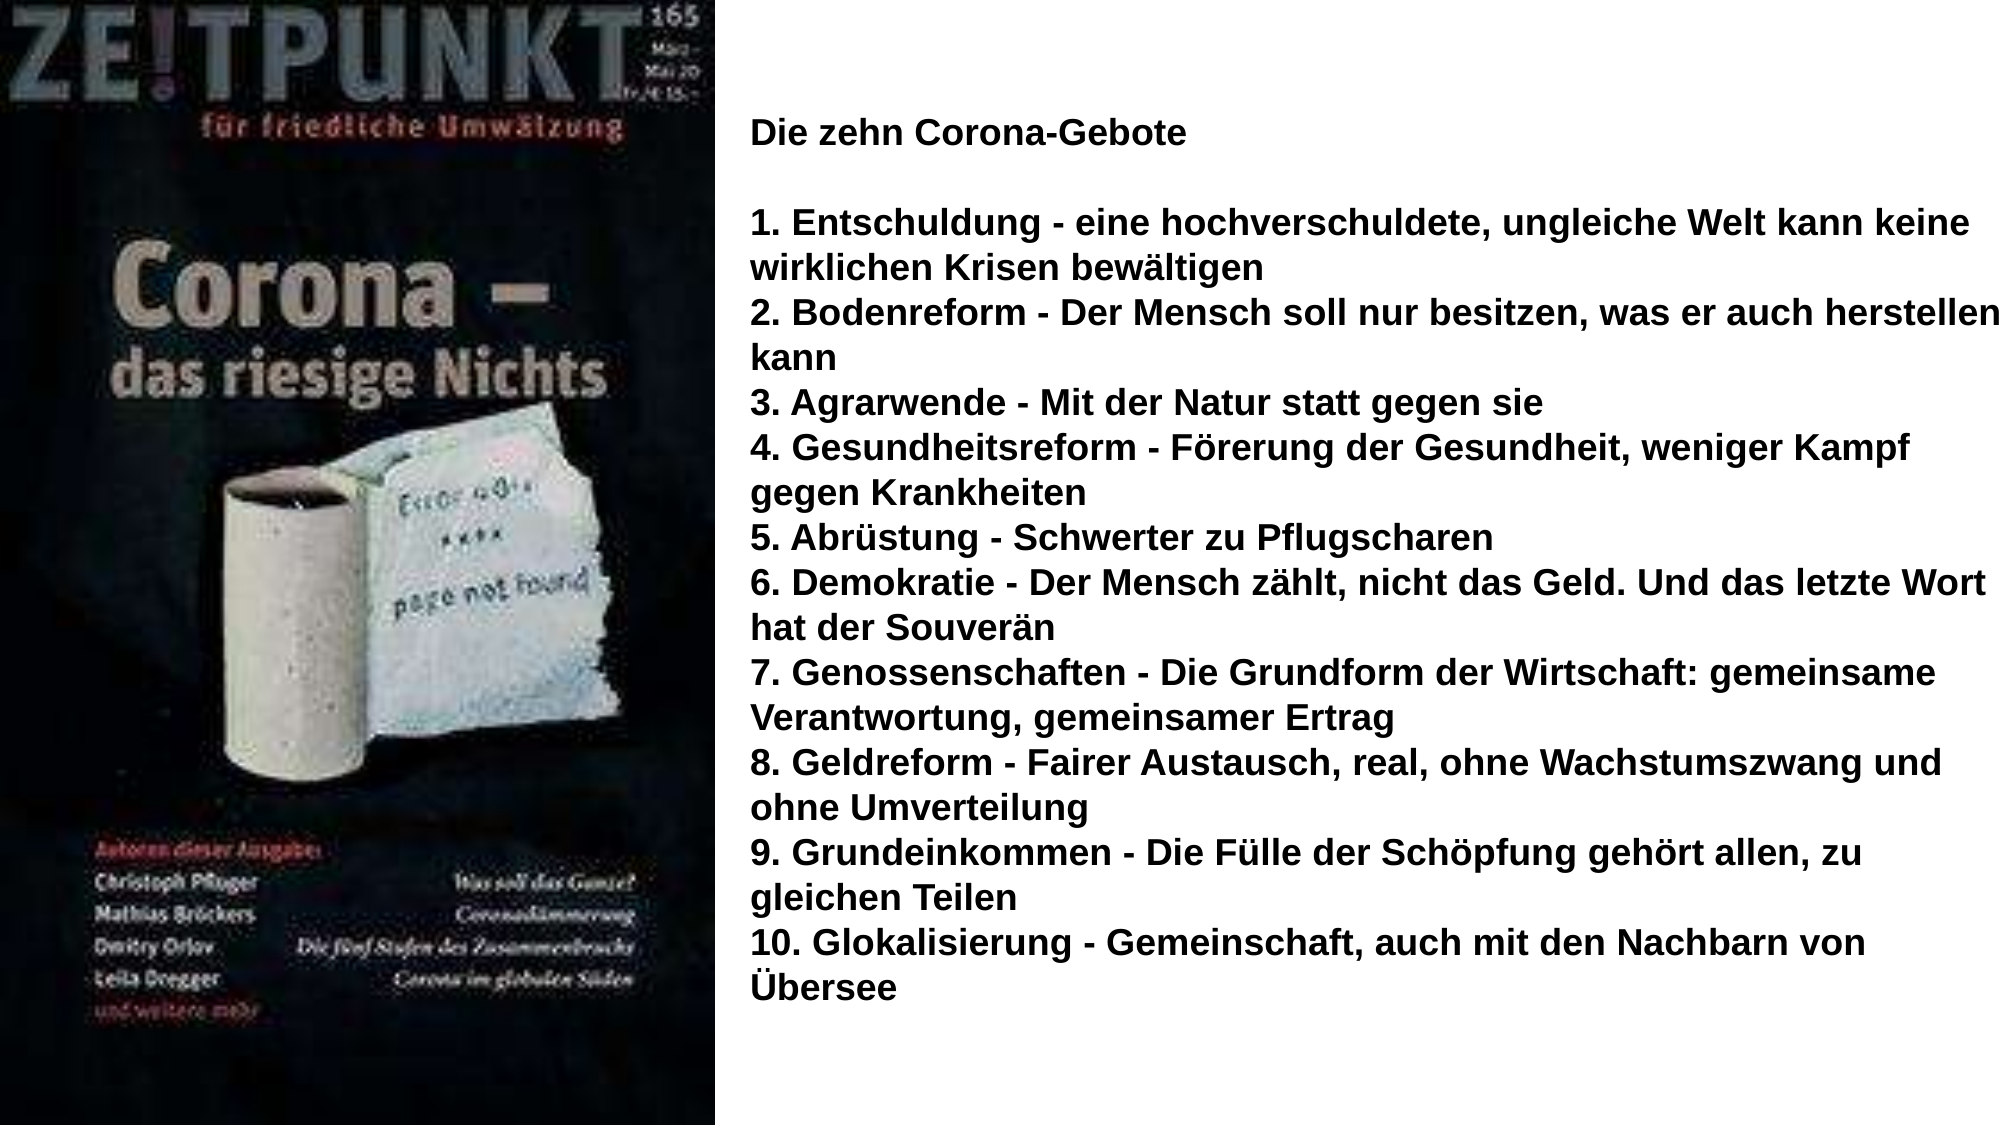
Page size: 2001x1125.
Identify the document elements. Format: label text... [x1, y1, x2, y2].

text_box Die zehn Corona-Gebote 1. Entschuldung - eine hochverschuldete, ungleiche Welt kann keine wirklichen Krisen bewältigen 2. Bodenreform - Der Mensch soll nur besitzen, was er auch herstellen kann 3. Agrarwende - Mit der Natur statt gegen sie 4. Gesundheitsreform - Förerung der Gesundheit, weniger Kampf gegen Krankheiten 5. Abrüstung - Schwerter zu Pflugscharen 6. Demokratie - Der Mensch zählt, nicht das Geld. Und das letzte Wort hat der Souverän 7. Genossenschaften - Die Grundform der Wirtschaft: gemeinsame Verantwortung, gemeinsamer Ertrag 8. Geldreform - Fairer Austausch, real, ohne Wachstumszwang und ohne Umverteilung 9. Grundeinkommen - Die Fülle der Schöpfung gehört allen, zu gleichen Teilen 10. Glokalisierung - Gemeinschaft, auch mit den Nachbarn von Übersee [735, 100, 2000, 1025]
picture [0, 0, 715, 1125]
